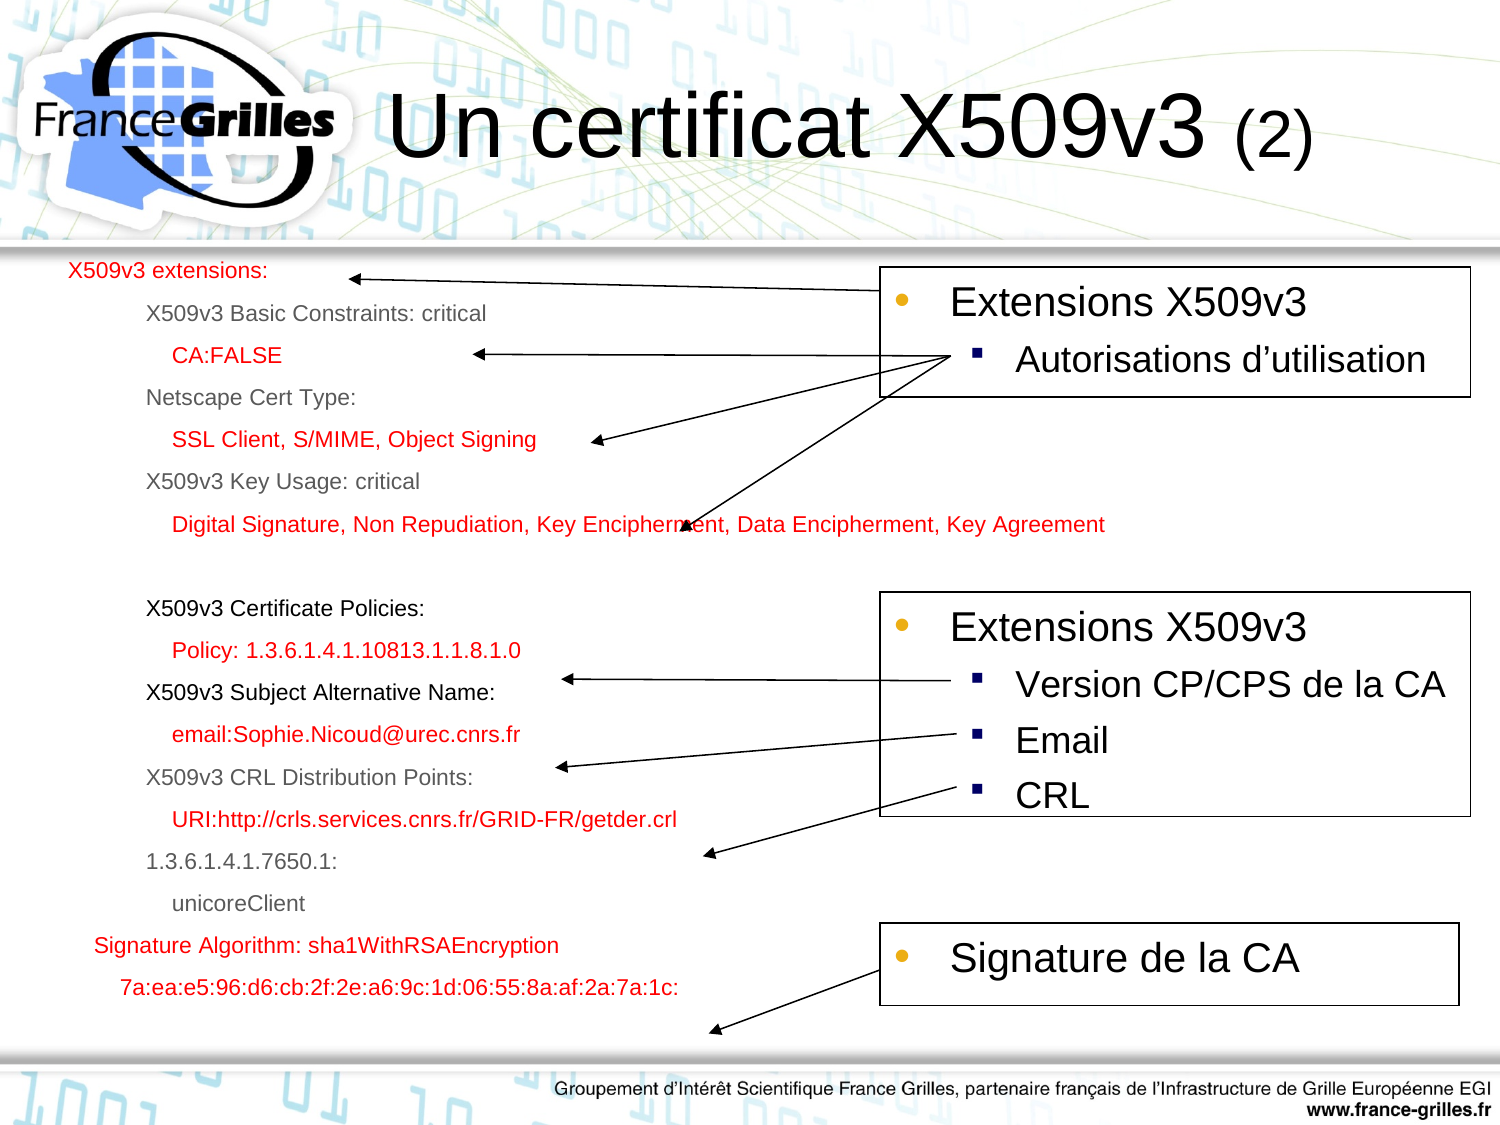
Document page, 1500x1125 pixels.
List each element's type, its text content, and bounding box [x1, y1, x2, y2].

text_box Extensions X509v3 Autorisations d’utilisation [879, 267, 1471, 398]
text_box Extensions X509v3 Version CP/CPS de la CA Email CRL [879, 592, 1471, 817]
title Un certificat X509v3 (2) [372, 7, 1459, 244]
text_box Extensions X509v3 Autorisations d’utilisation [879, 360, 941, 398]
list X509v3 extensions: X509v3 Basic Constraints: critical CA:FALSE Netscape Cert Type: SSL Client, S/MIME, Object Signing X509v3 Key Usage: critical Digital Signature, Non Repudiation, Key Encipherment, Data Encipherment, Key Agreement X509v3 Certificate Policies: Policy: 1.3.6.1.4.1.10813.1.1.8.1.0 X509v3 Subject Alternative Name: email:Sophie.Nicoud@urec.cnrs.fr X509v3 CRL Distribution Points: URI:http://crls.services.cnrs.fr/GRID-FR/getder.crl 1.3.6.1.4.1.7650.1: unicoreClient Signature Algorithm: sha1WithRSAEncryption 7a:ea:e5:96:d6:cb:2f:2e:a6:9c:1d:06:55:8a:af:2a:7a:1c: [53, 250, 1459, 1067]
picture [0, 0, 1500, 1125]
text_box Signature de la CA [879, 922, 1459, 1006]
